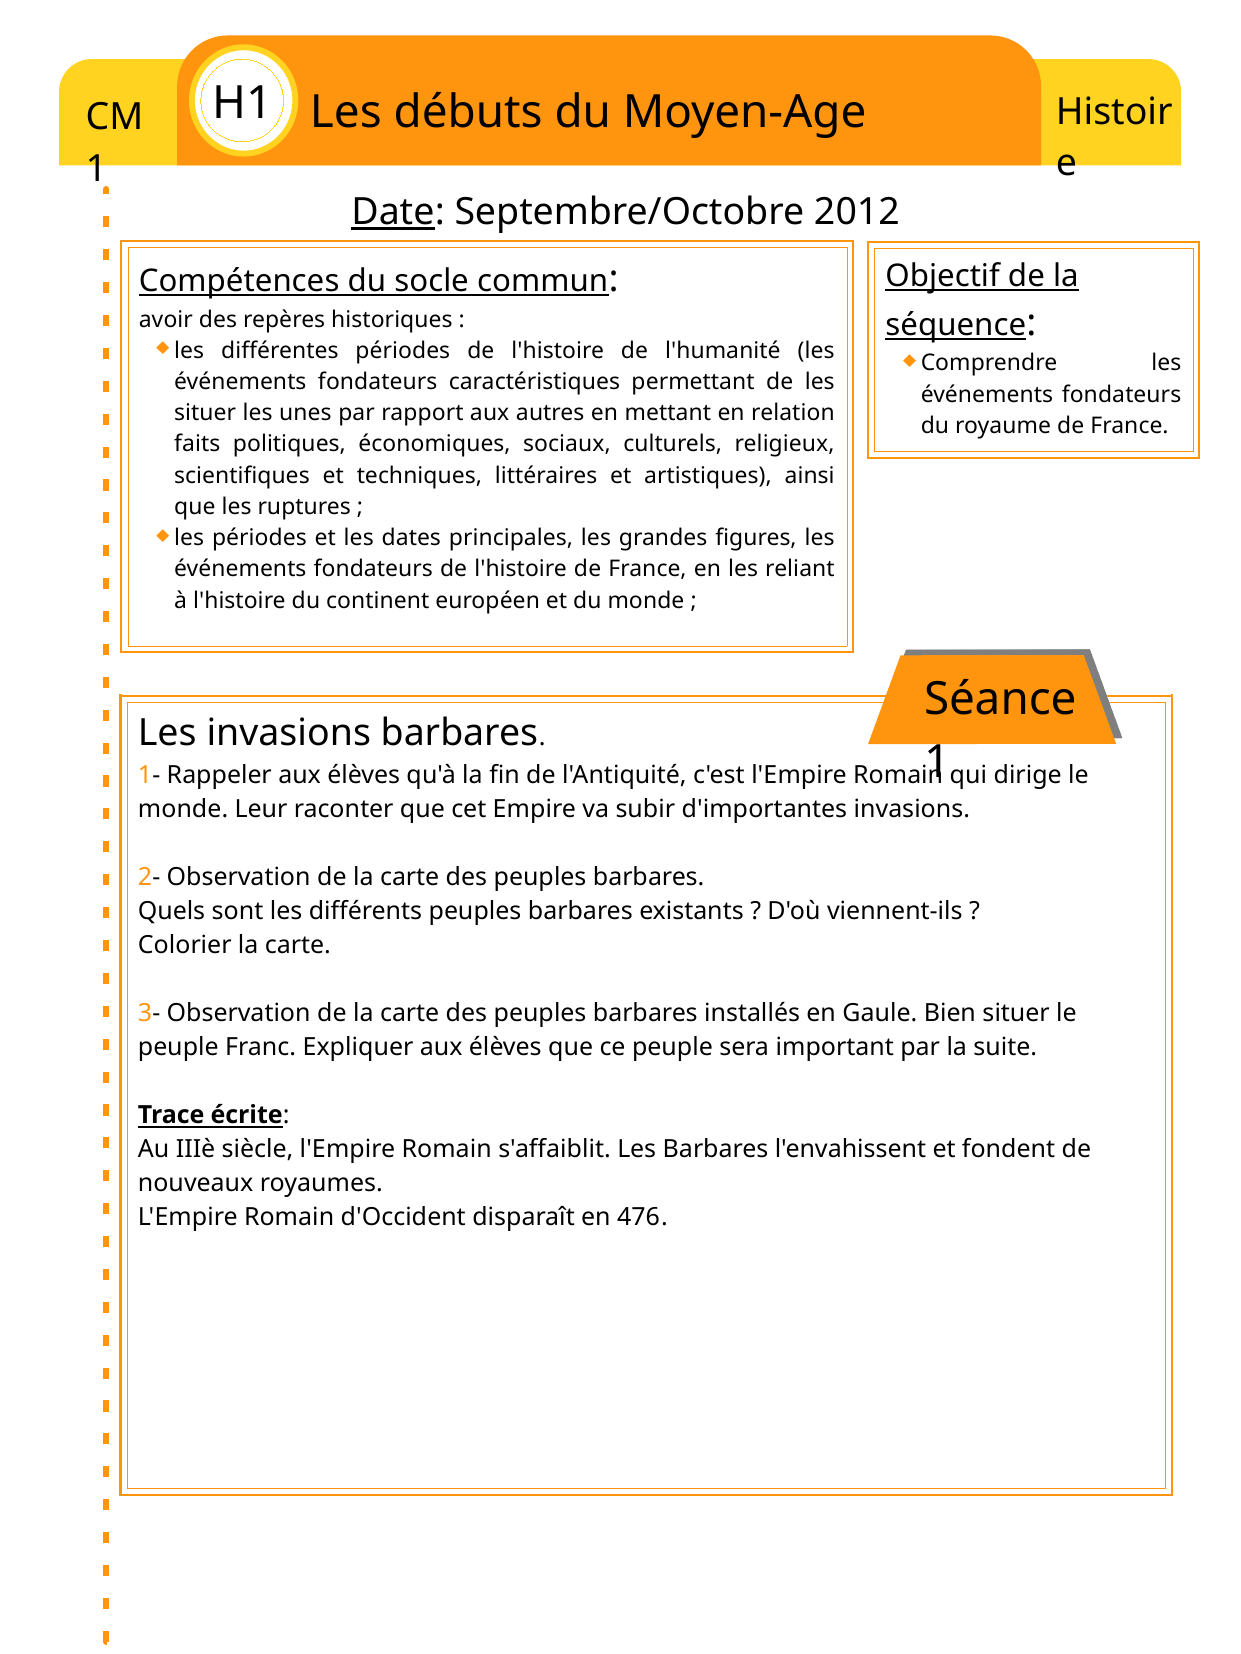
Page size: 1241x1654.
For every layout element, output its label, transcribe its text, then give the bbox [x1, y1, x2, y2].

table_header Compétences du socle commun: avoir des repères historiques : les différentes périodes de l'histoire de l'humanité (les événements fondateurs caractéristiques permettant de les situer les unes par rapport aux autres en mettant en relation faits politiques, économiques, sociaux, culturels, religieux, scientifiques et techniques, littéraires et artistiques), ainsi que les ruptures ; les périodes et les dates principales, les grandes figures, les événements fondateurs de l'histoire de France, en les reliant à l'histoire du continent européen et du monde ; [124, 244, 850, 650]
text_box Histoire [1099, 76, 1192, 145]
text_box CM1 [70, 82, 175, 151]
text_box [59, 35, 1178, 166]
text_box [868, 655, 1085, 745]
table_header Objectif de la séquence: Comprendre les événements fondateurs du royaume de France. [871, 245, 1196, 455]
table_header Les invasions barbares. 1- Rappeler aux élèves qu'à la fin de l'Antiquité, c'est l'Empire Romain qui dirige le monde. Leur raconter que cet Empire va subir d'importantes invasions. 2- Observation de la carte des peuples barbares. Quels sont les différents peuples barbares existants ? D'où viennent-ils ? Colorier la carte. 3- Observation de la carte des peuples barbares installés en Gaule. Bien situer le peuple Franc. Expliquer aux élèves que ce peuple sera important par la suite. Trace écrite: Au IIIè siècle, l'Empire Romain s'affaiblit. Les Barbares l'envahissent et fondent de nouveaux royaumes. L'Empire Romain d'Occident disparaît en 476. [128, 703, 1165, 1488]
text_box H1 [200, 59, 284, 142]
text_box Les débuts du Moyen-Age [295, 70, 1099, 177]
text_box [1099, 145, 1182, 166]
text_box Séance 1 [909, 658, 1099, 756]
text_box Date: Septembre/Octobre 2012 [259, 176, 993, 241]
text_box [1099, 696, 1117, 744]
table_header Les invasions barbares. 1- Rappeler aux élèves qu'à la fin de l'Antiquité, c'est l'Empire Romain qui dirige le monde. Leur raconter que cet Empire va subir d'importantes invasions. 2- Observation de la carte des peuples barbares. Quels sont les différents peuples barbares existants ? D'où viennent-ils ? Colorier la carte. 3- Observation de la carte des peuples barbares installés en Gaule. Bien situer le peuple Franc. Expliquer aux élèves que ce peuple sera important par la suite. Trace écrite: Au IIIè siècle, l'Empire Romain s'affaiblit. Les Barbares l'envahissent et fondent de nouveaux royaumes. L'Empire Romain d'Occident disparaît en 476. [123, 698, 1169, 1492]
